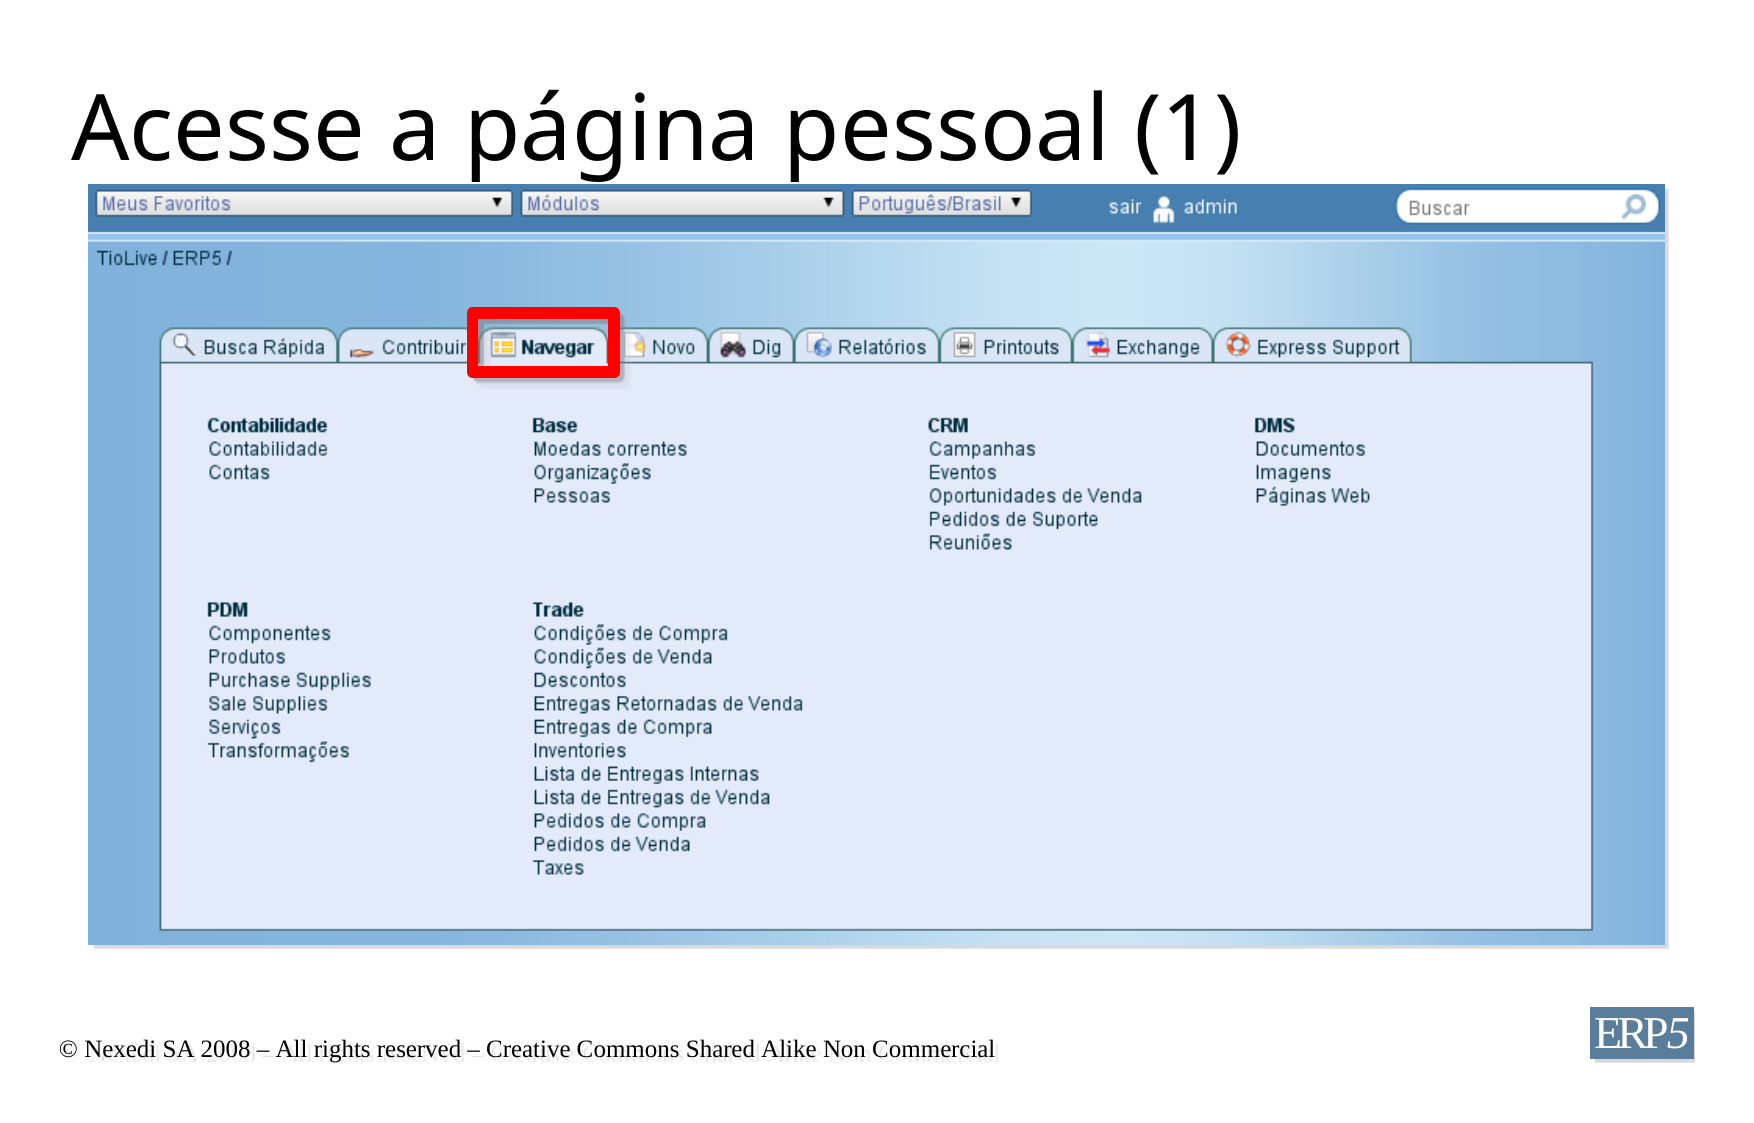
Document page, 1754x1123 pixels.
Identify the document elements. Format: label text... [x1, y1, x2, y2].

title Acesse a página pessoal (1) [71, 63, 1707, 187]
picture [88, 187, 1665, 945]
